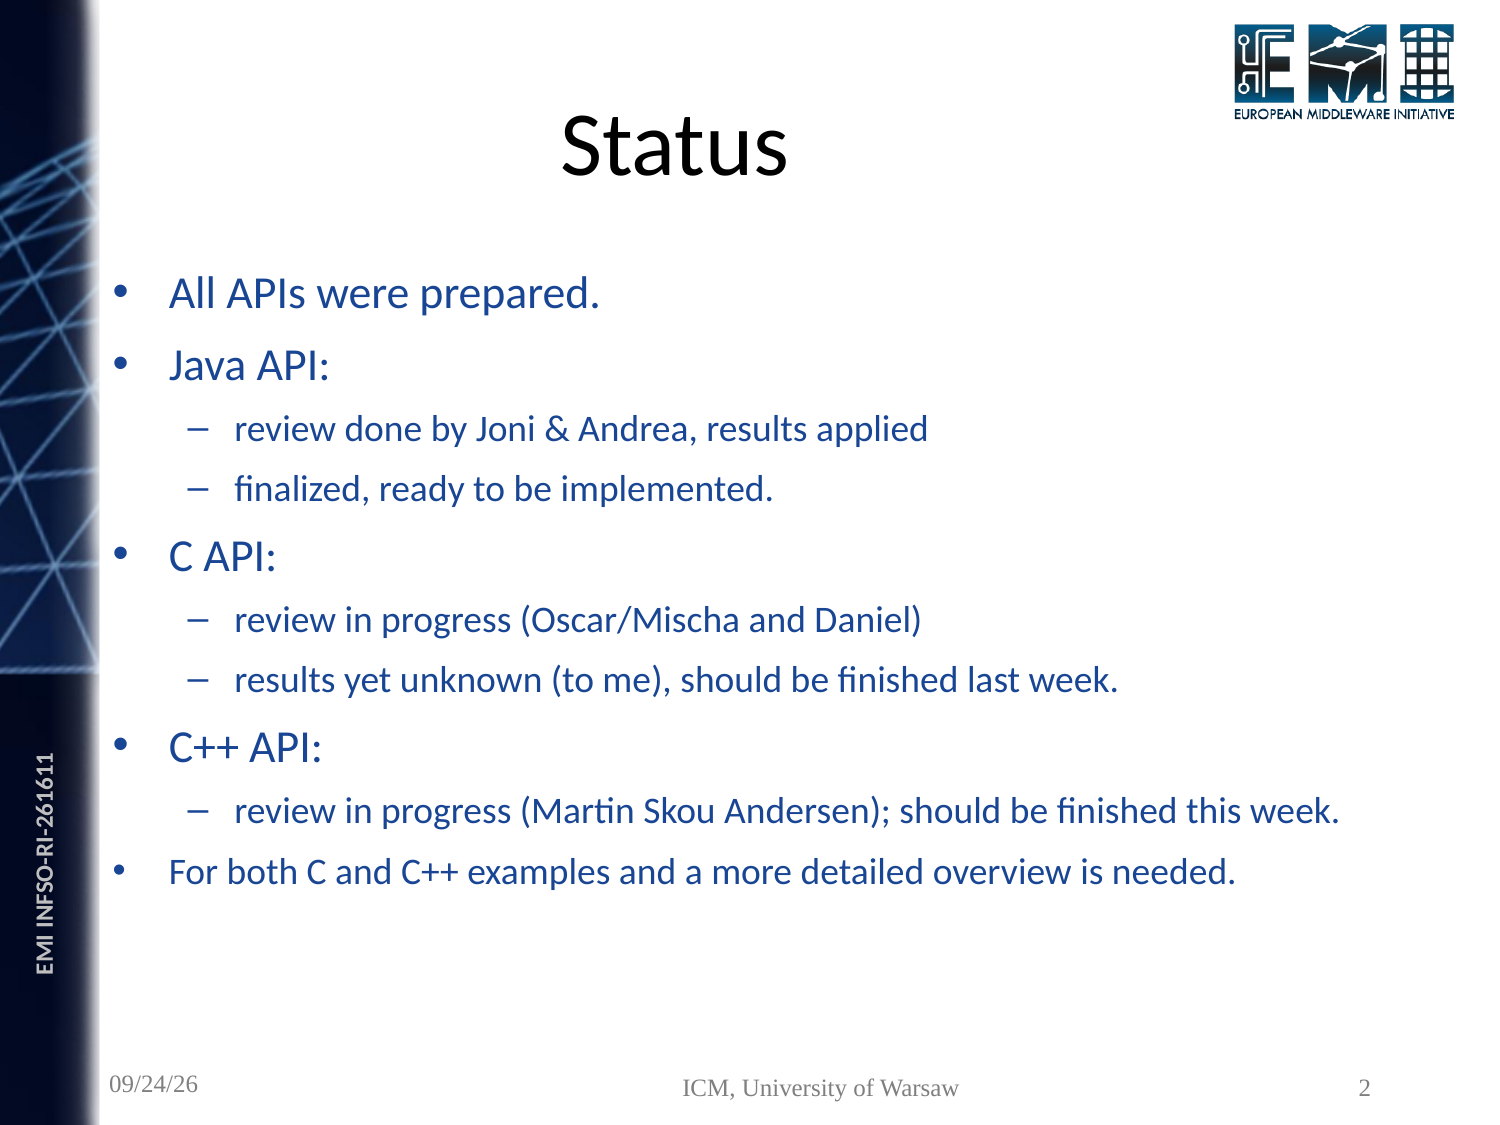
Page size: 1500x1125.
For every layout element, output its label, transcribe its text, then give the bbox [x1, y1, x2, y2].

list All APIs were prepared. Java API: review done by Joni & Andrea, results applied finalized, ready to be implemented. C API: review in progress (Oscar/Mischa and Daniel) results yet unknown (to me), should be finished last week. C++ API: review in progress (Martin Skou Andersen); should be finished this week. For both C and C++ examples and a more detailed overview is needed. [112, 263, 1425, 991]
picture [1185, 8, 1500, 140]
title Status [112, 52, 1238, 226]
picture [0, 0, 111, 1125]
